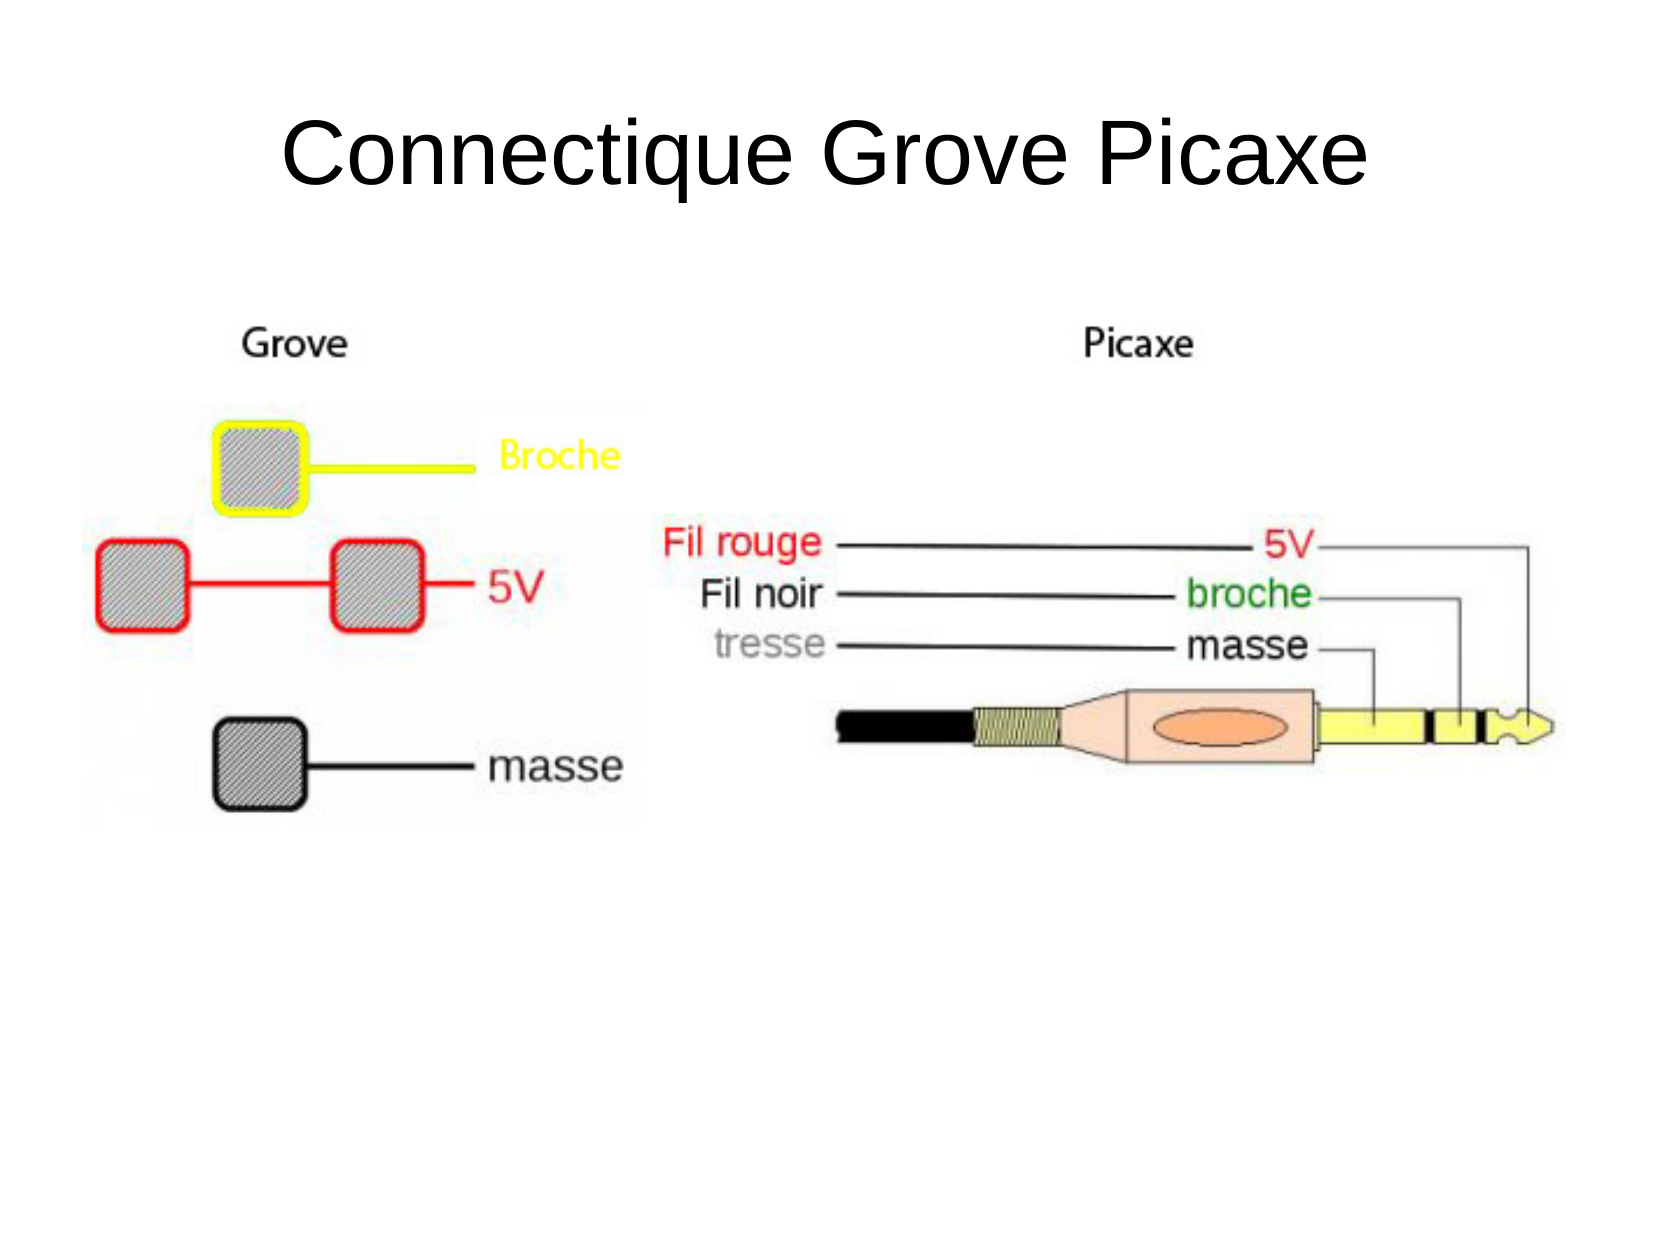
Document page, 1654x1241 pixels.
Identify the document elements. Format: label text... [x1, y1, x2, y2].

picture [82, 290, 1565, 827]
title Connectique Grove Picaxe [82, 49, 1571, 257]
